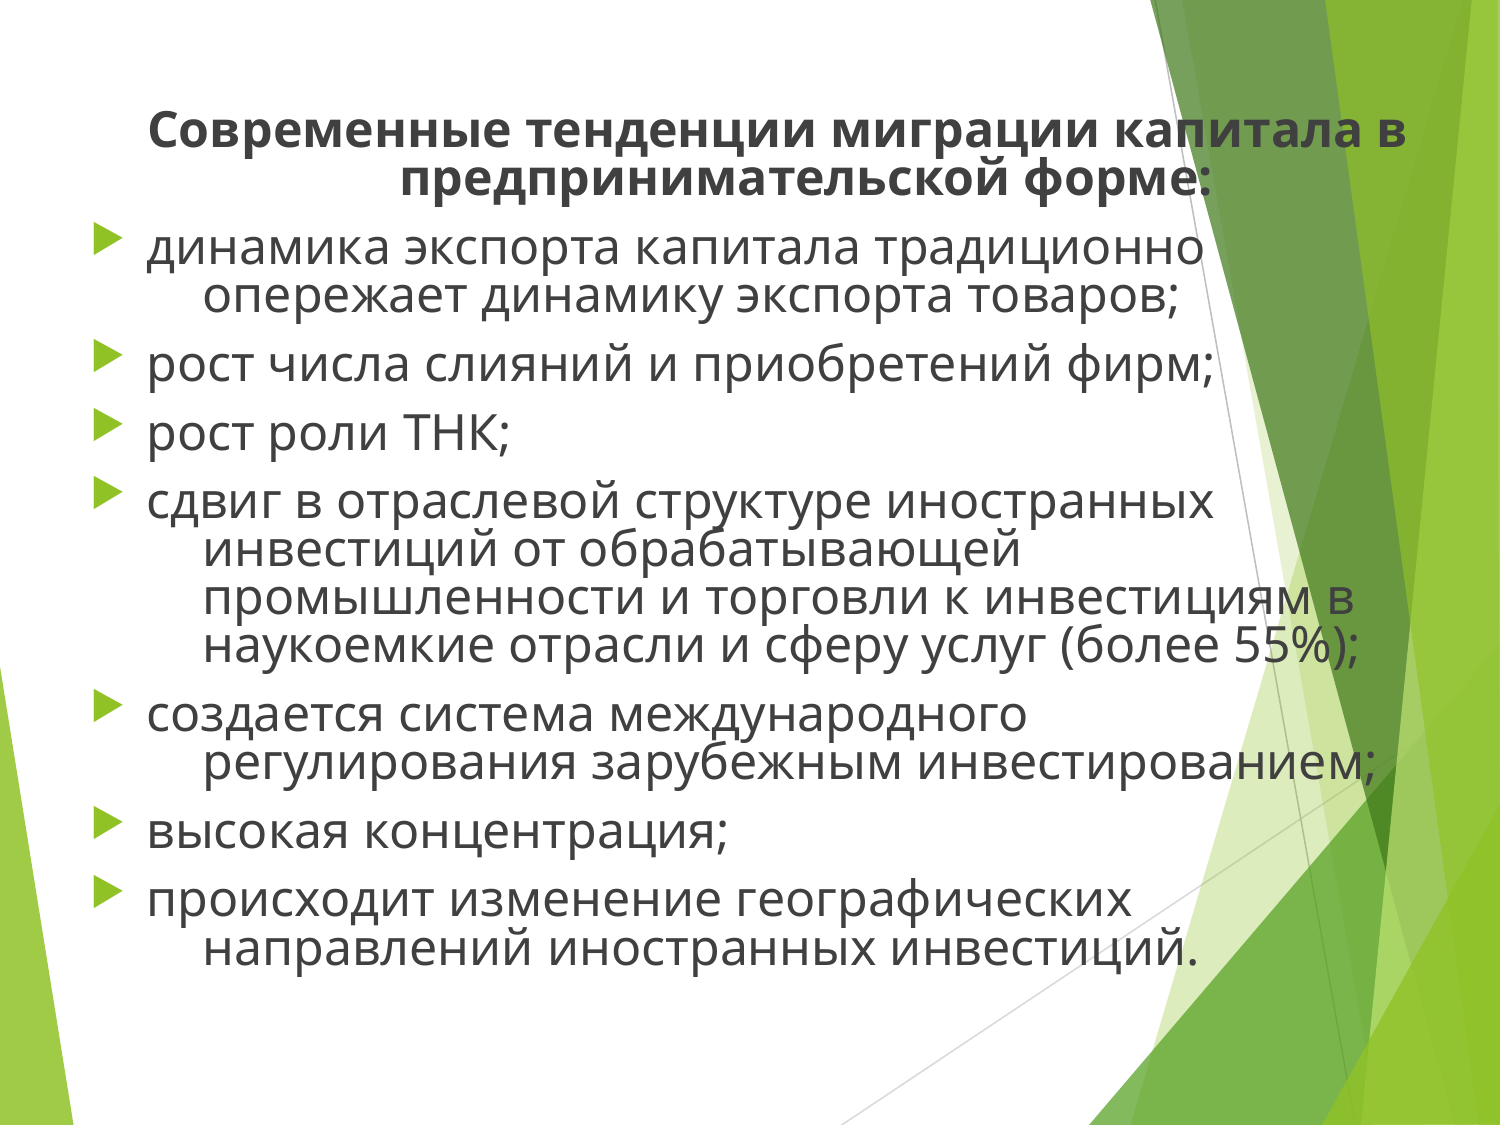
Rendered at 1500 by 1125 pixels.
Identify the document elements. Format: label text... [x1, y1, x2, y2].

list Современные тенденции миграции капитала в предпринимательской форме: динамика экспорта капитала традиционно опережает динамику экспорта товаров; рост числа слияний и приобретений фирм; рост роли ТНК; сдвиг в отраслевой структуре иностранных инвестиций от обрабатывающей промышленности и торговли к инвестициям в наукоемкие отрасли и сферу услуг (более 55%); создается система международного регулирования зарубежным инвестированием; высокая концентрация; происходит изменение географических направлений иностранных инвестиций. [75, 101, 1426, 1000]
